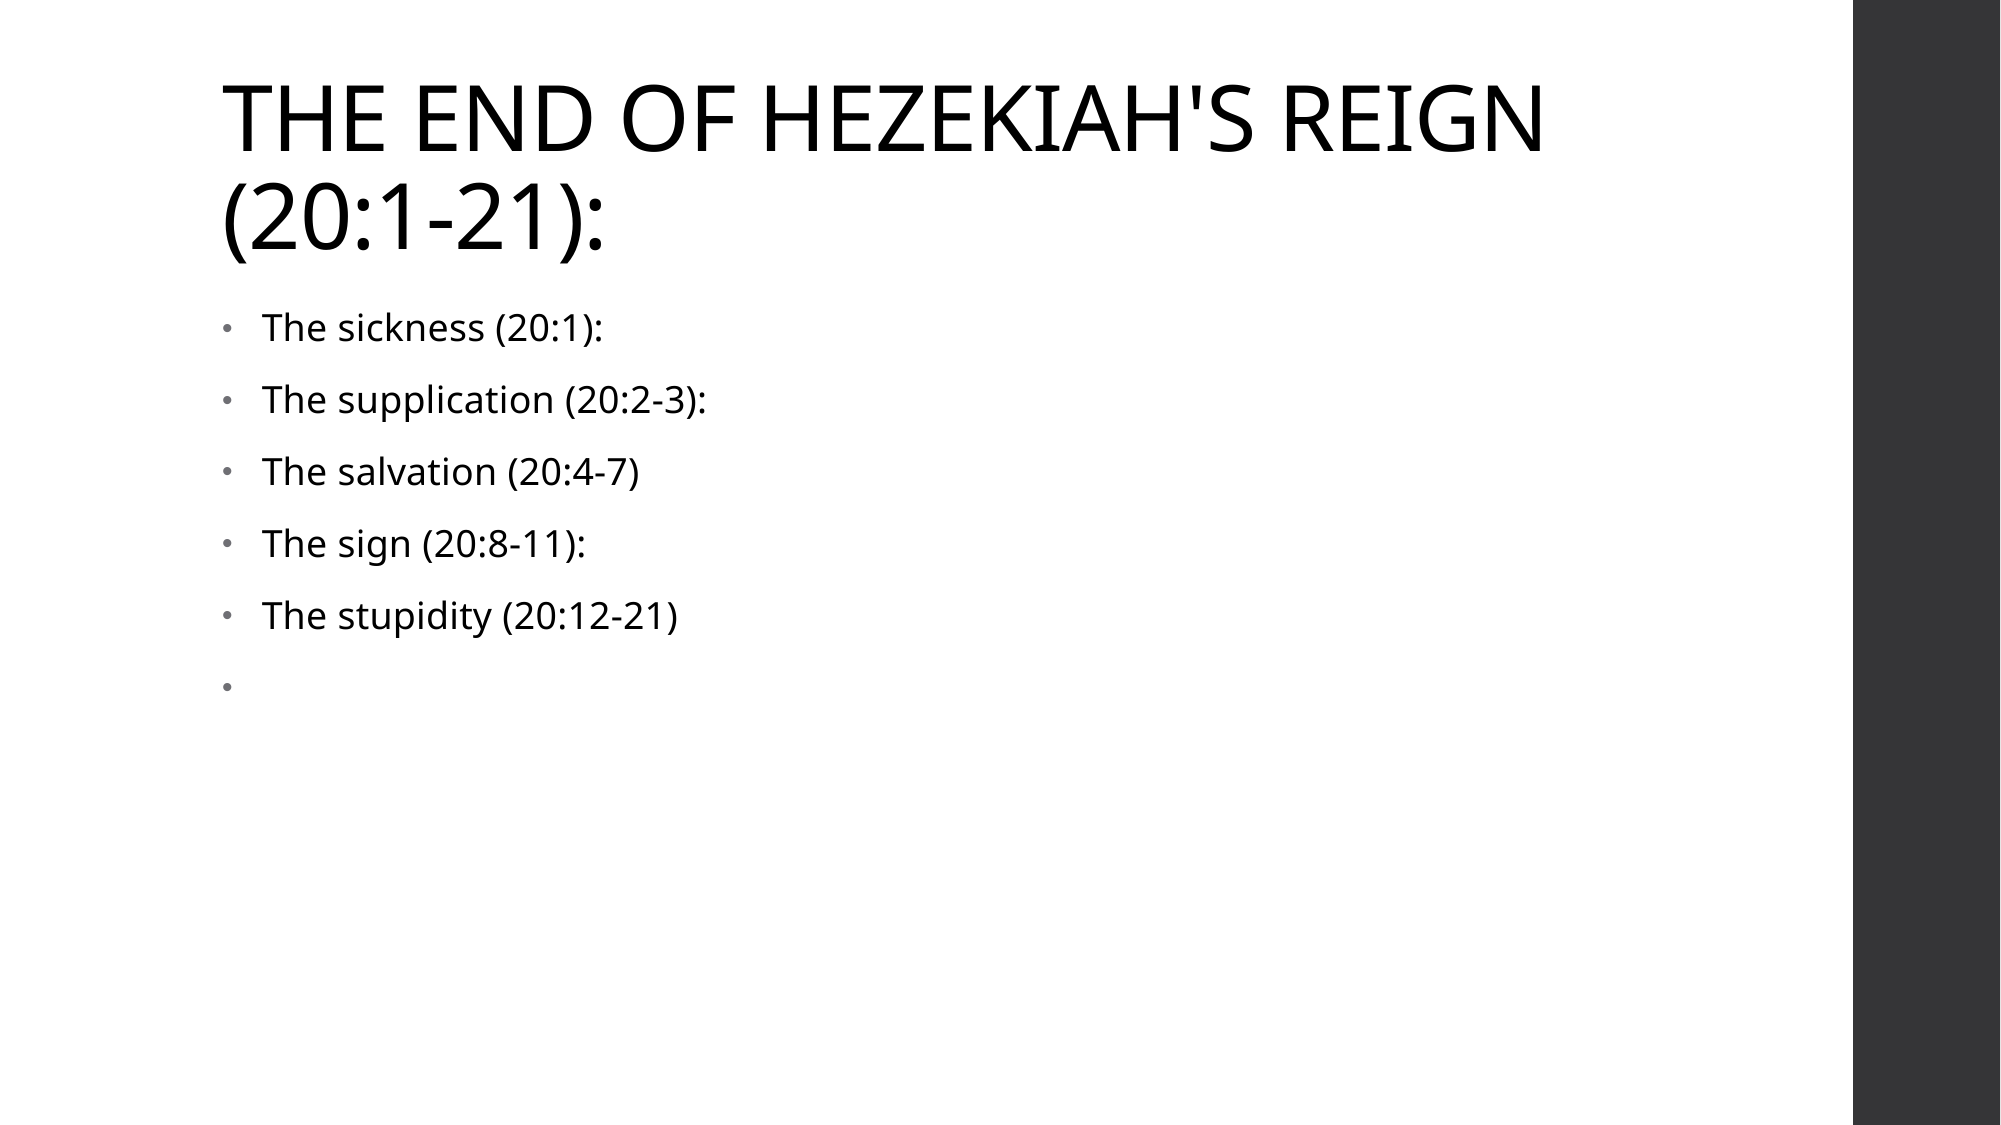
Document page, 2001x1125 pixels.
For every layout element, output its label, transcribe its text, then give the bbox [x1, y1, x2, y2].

list The sickness (20:1): The supplication (20:2-3): The salvation (20:4-7) The sign (20:8-11): The stupidity (20:12-21) [206, 299, 1617, 1014]
title THE END OF HEZEKIAH'S REIGN (20:1-21): [206, 60, 1797, 278]
